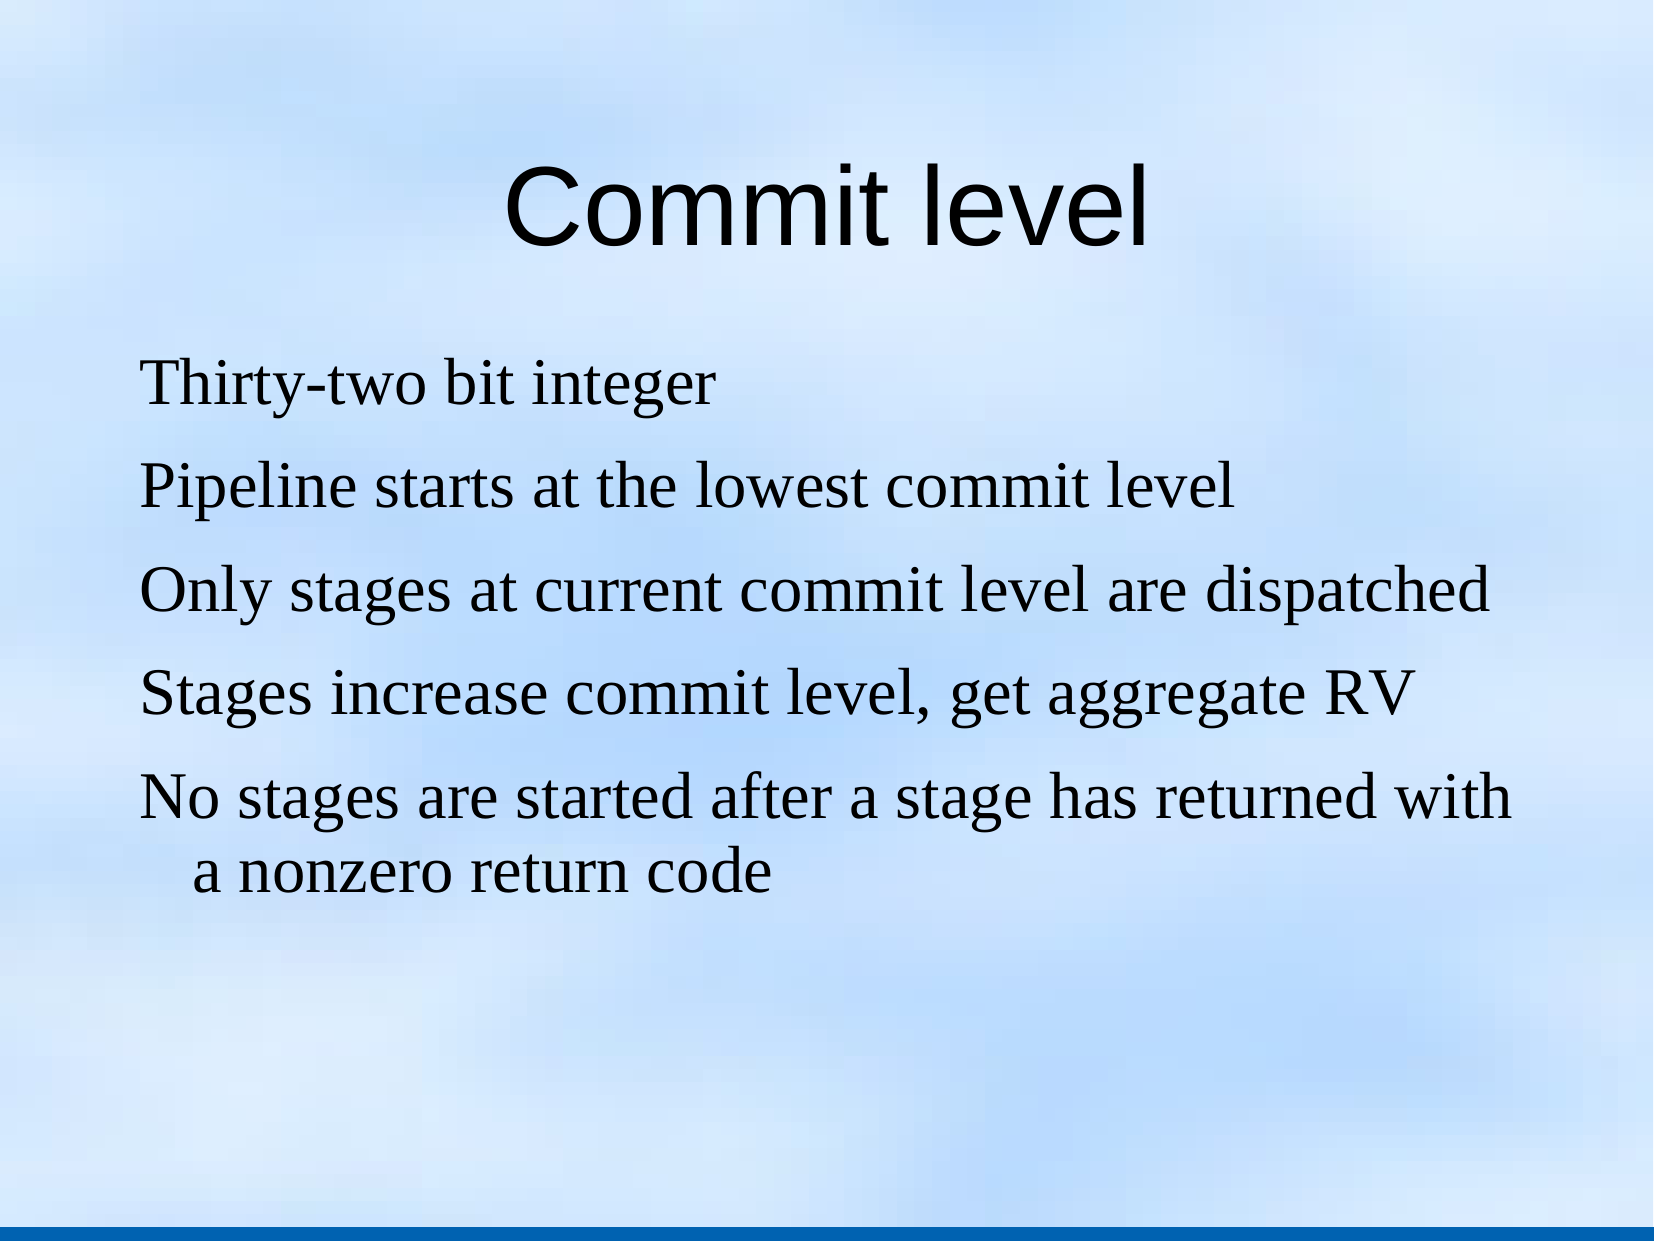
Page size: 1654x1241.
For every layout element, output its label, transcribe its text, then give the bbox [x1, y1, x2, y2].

list Thirty-two bit integer Pipeline starts at the lowest commit level Only stages at current commit level are dispatched Stages increase commit level, get aggregate RV No stages are started after a stage has returned with a nonzero return code [121, 344, 1533, 1127]
title Commit level [121, 102, 1533, 311]
picture [0, 0, 1654, 1227]
